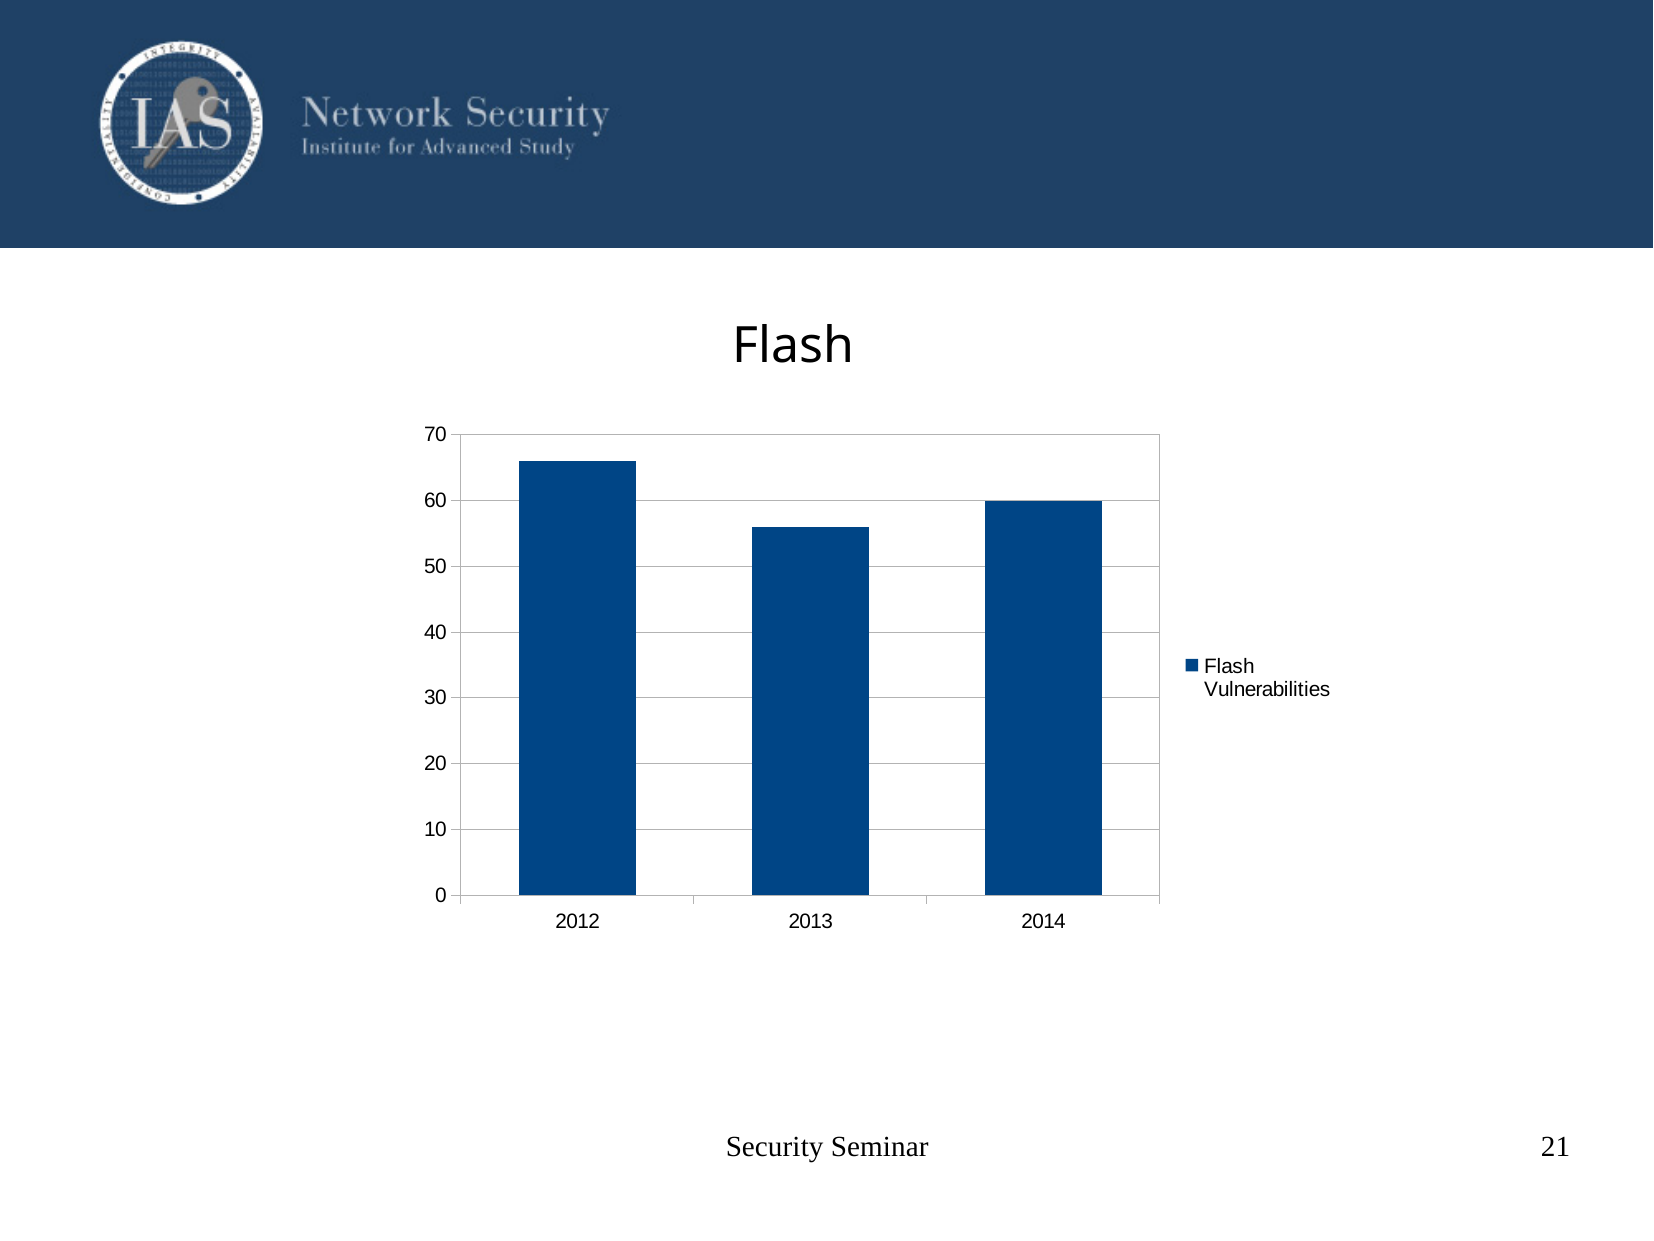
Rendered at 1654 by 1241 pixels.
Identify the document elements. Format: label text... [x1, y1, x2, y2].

picture [0, 0, 1653, 248]
title Flash [49, 239, 1538, 447]
chart [405, 412, 1351, 944]
